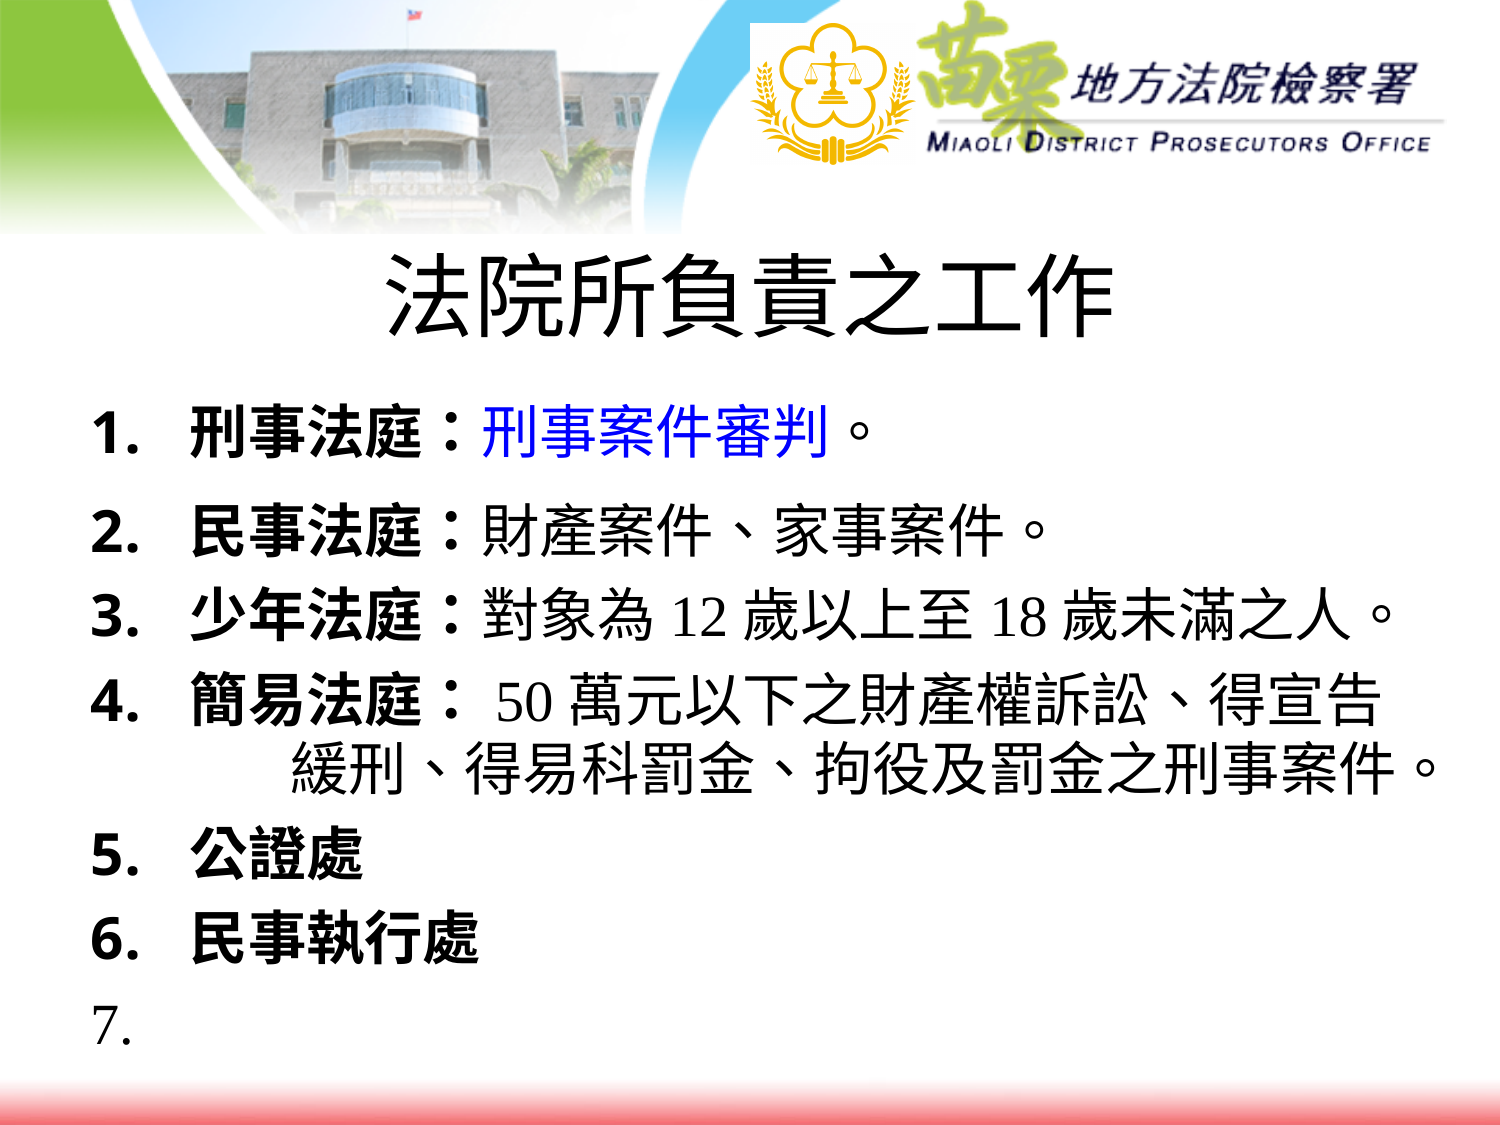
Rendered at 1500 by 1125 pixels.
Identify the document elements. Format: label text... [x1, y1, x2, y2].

title 法院所負責之工作 [75, 200, 1426, 387]
list 刑事法庭：刑事案件審判。 民事法庭：財產案件、家事案件。 少年法庭：對象為12歲以上至18歲未滿之人。 簡易法庭：50萬元以下之財產權訴訟、得宣告緩刑、得易科罰金、拘役及罰金之刑事案件。 公證處 民事執行處 [75, 387, 1426, 1038]
